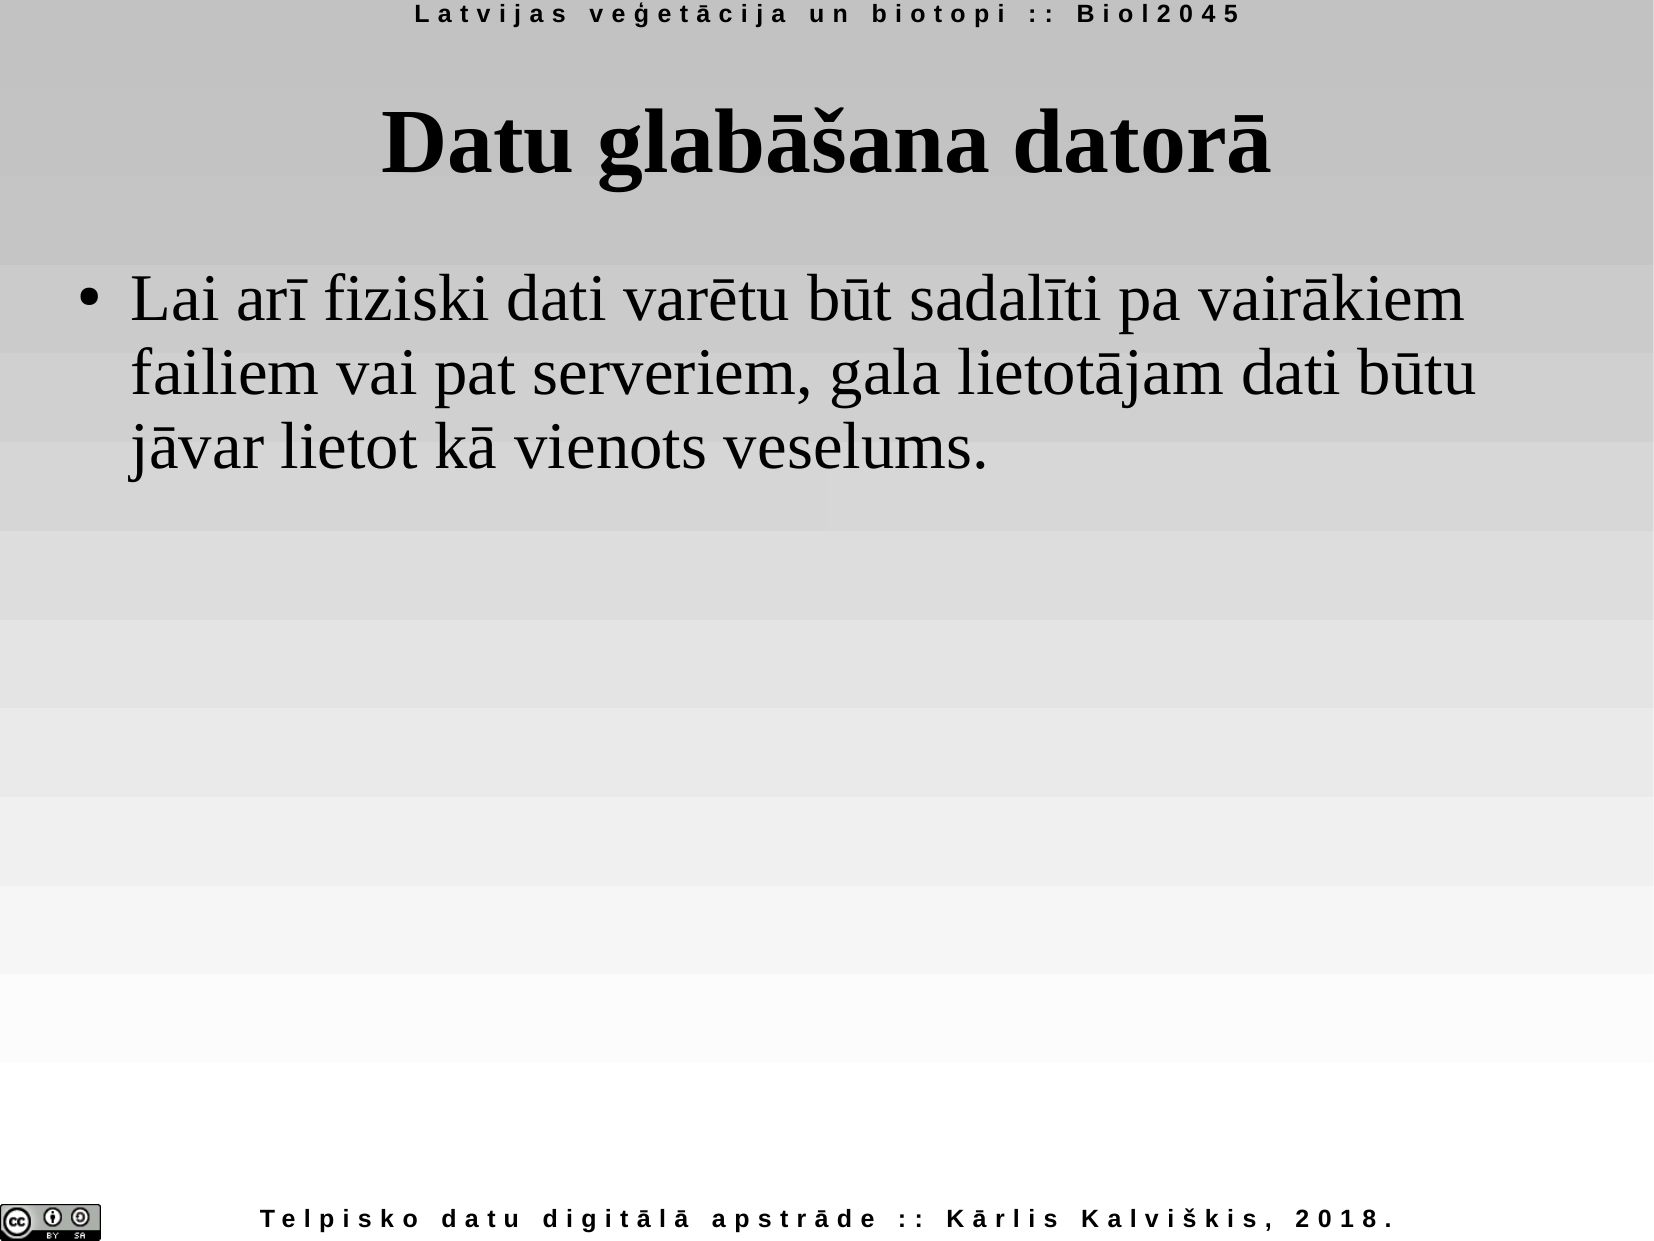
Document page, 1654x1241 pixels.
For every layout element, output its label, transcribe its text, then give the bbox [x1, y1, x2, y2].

list Lai arī fiziski dati varētu būt sadalīti pa vairākiem failiem vai pat serveriem, gala lietotājam dati būtu jāvar lietot kā vienots veselums. [59, 261, 1596, 1175]
picture [0, 0, 1654, 1241]
title Datu glabāšana datorā [59, 37, 1596, 246]
